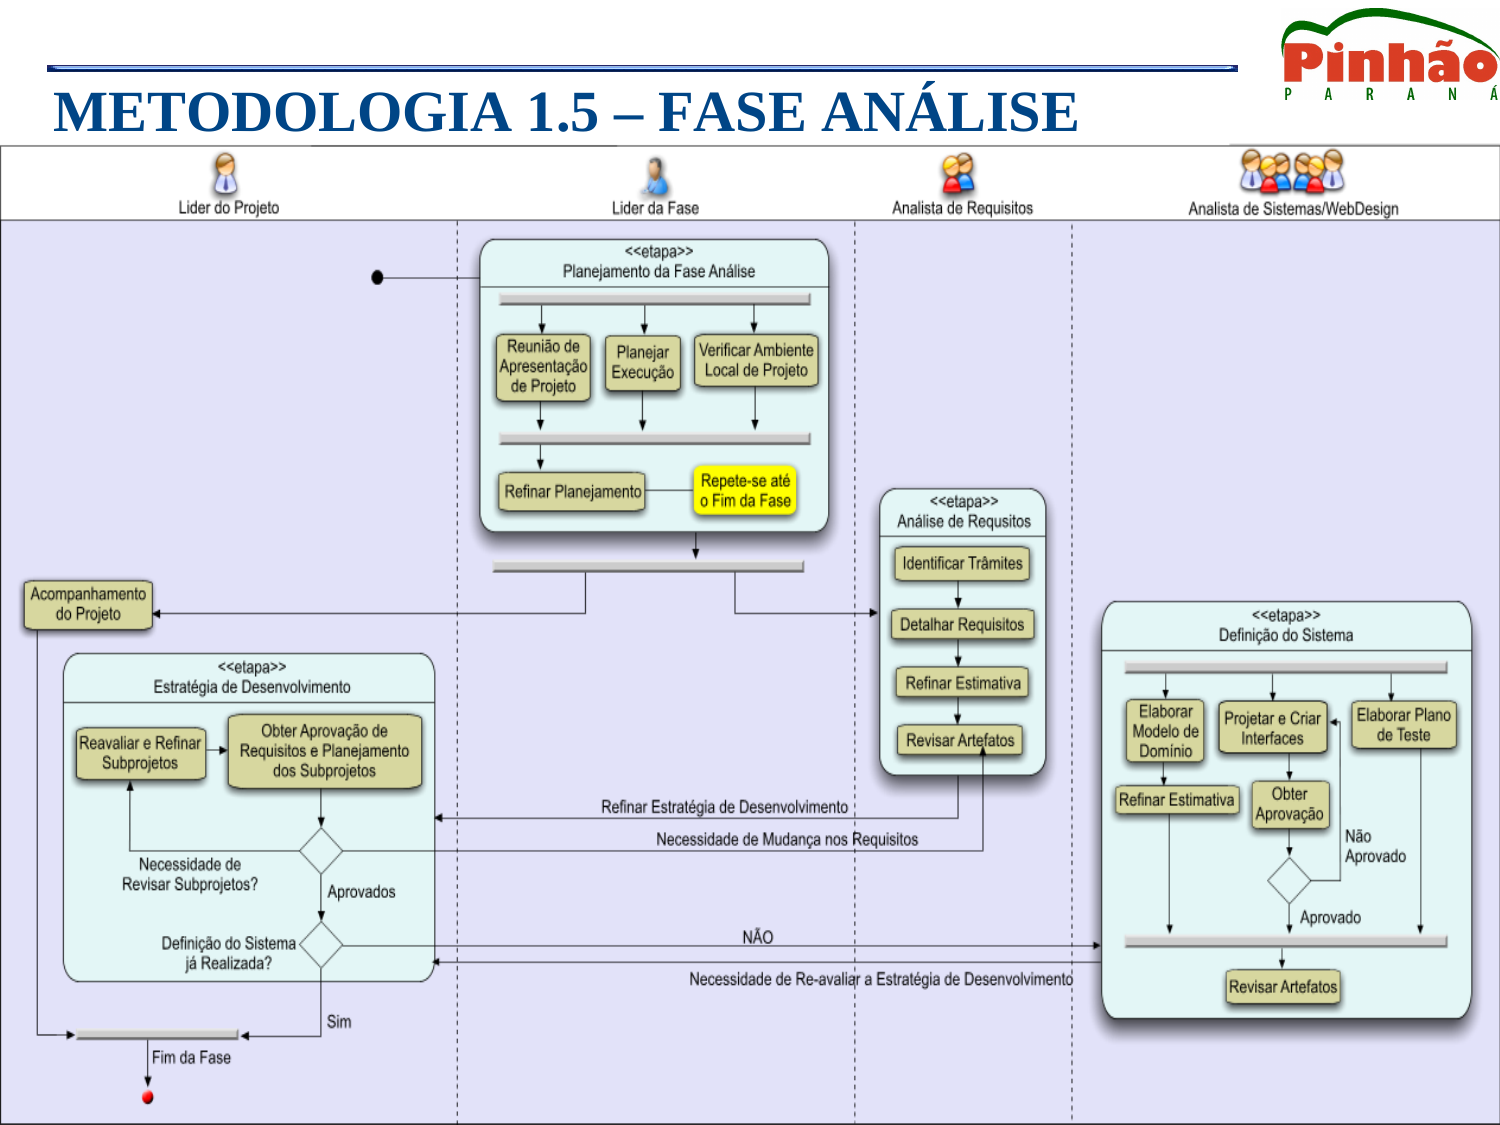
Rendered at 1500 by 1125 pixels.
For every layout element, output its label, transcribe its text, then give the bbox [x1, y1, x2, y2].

picture [1281, 8, 1500, 100]
picture [0, 141, 1500, 1125]
text_box METODOLOGIA 1.5 – FASE ANÁLISE [53, 79, 1081, 141]
